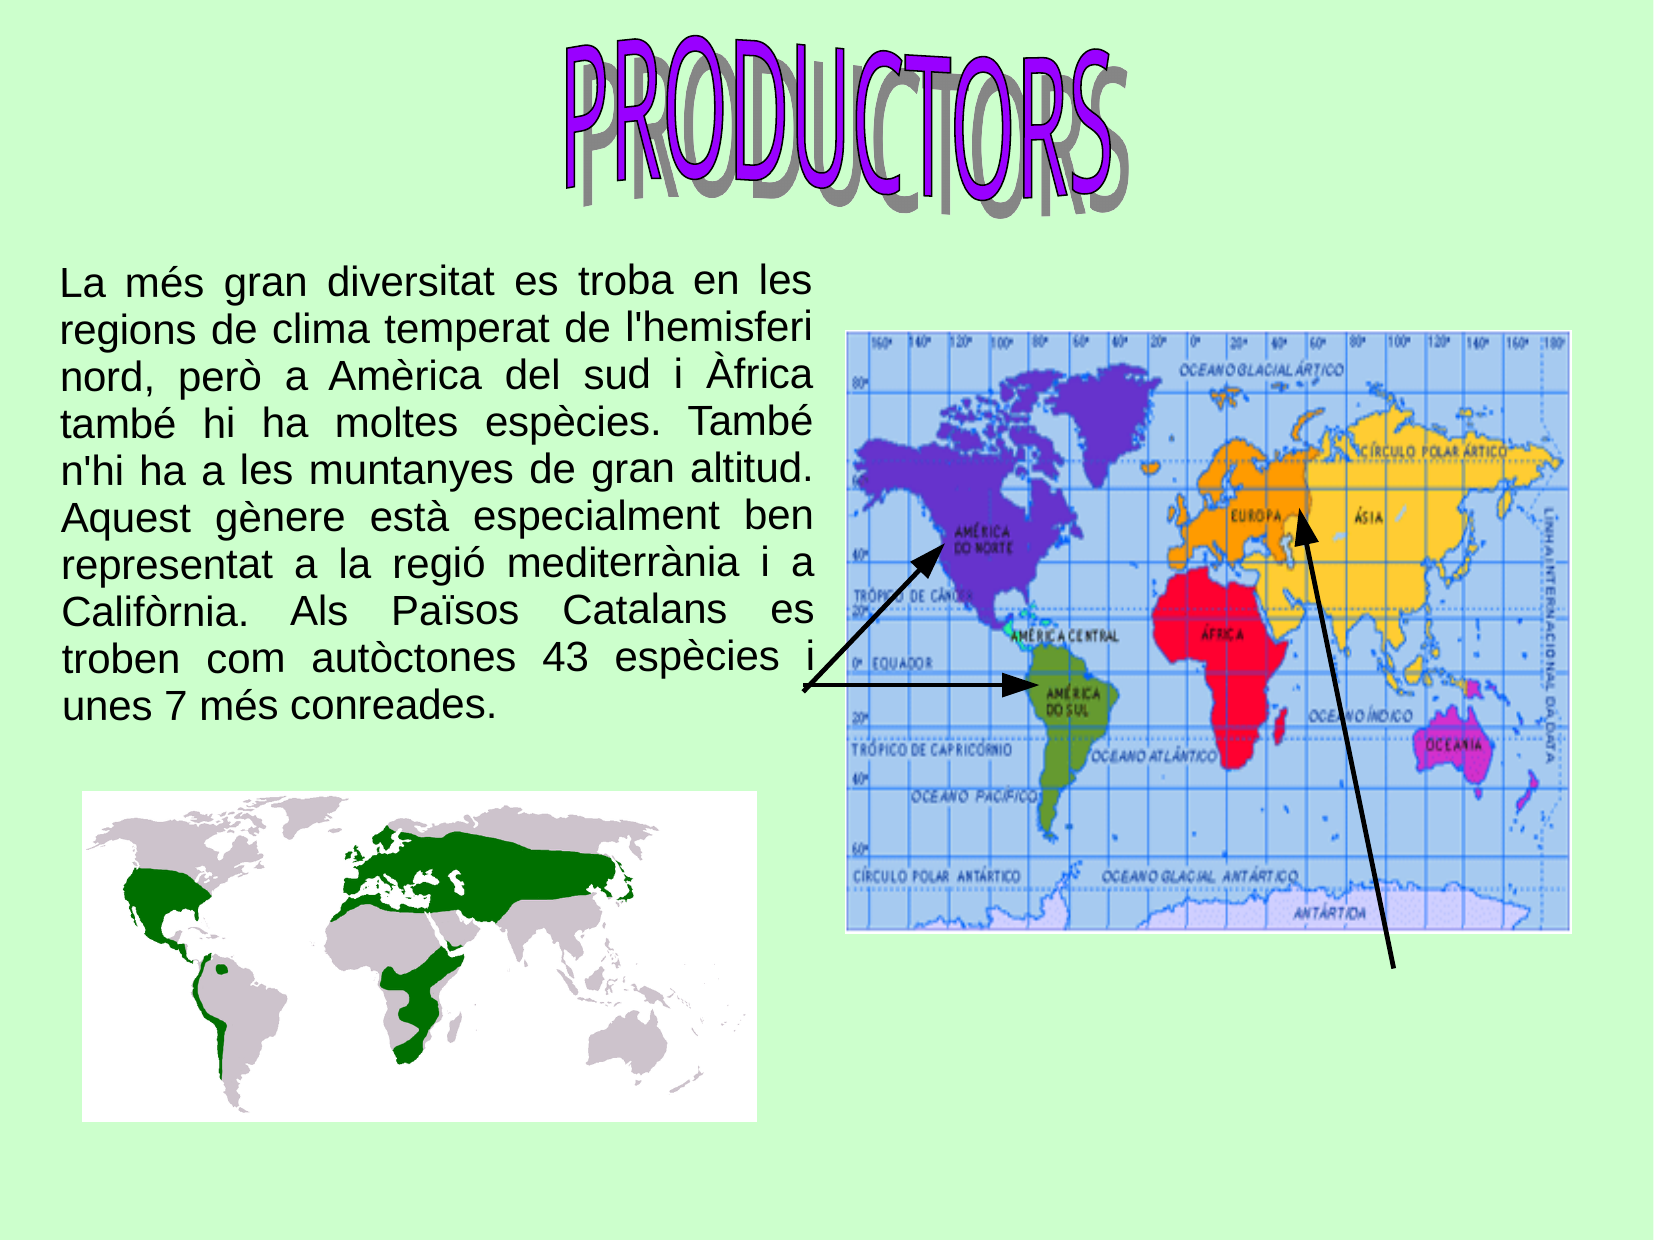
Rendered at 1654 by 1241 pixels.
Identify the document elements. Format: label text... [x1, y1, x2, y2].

text_box PRODUCTORS [617, 38, 661, 181]
text_box PRODUCTORS [667, 35, 723, 180]
text_box PRODUCTORS [797, 44, 844, 189]
text_box PRODUCTORS [856, 50, 902, 195]
picture [82, 791, 757, 1123]
text_box PRODUCTORS [566, 45, 606, 188]
text_box PRODUCTORS [736, 39, 785, 181]
text_box PRODUCTORS [954, 56, 1011, 201]
text_box PRODUCTORS [1023, 57, 1068, 198]
picture [845, 330, 1572, 934]
text_box PRODUCTORS [1072, 49, 1111, 194]
text_box PRODUCTORS [905, 54, 951, 197]
list La més gran diversitat es troba en les regions de clima temperat de l'hemisferi nord, però a Amèrica del sud i Àfrica també hi ha moltes espècies. També n'hi ha a les muntanyes de gran altitud. Aquest gènere està especialment ben representat a la regió mediterrània i a Califòrnia. Als Països Catalans es troben com autòctones 43 espècies i unes 7 més conreades. [59, 254, 816, 771]
